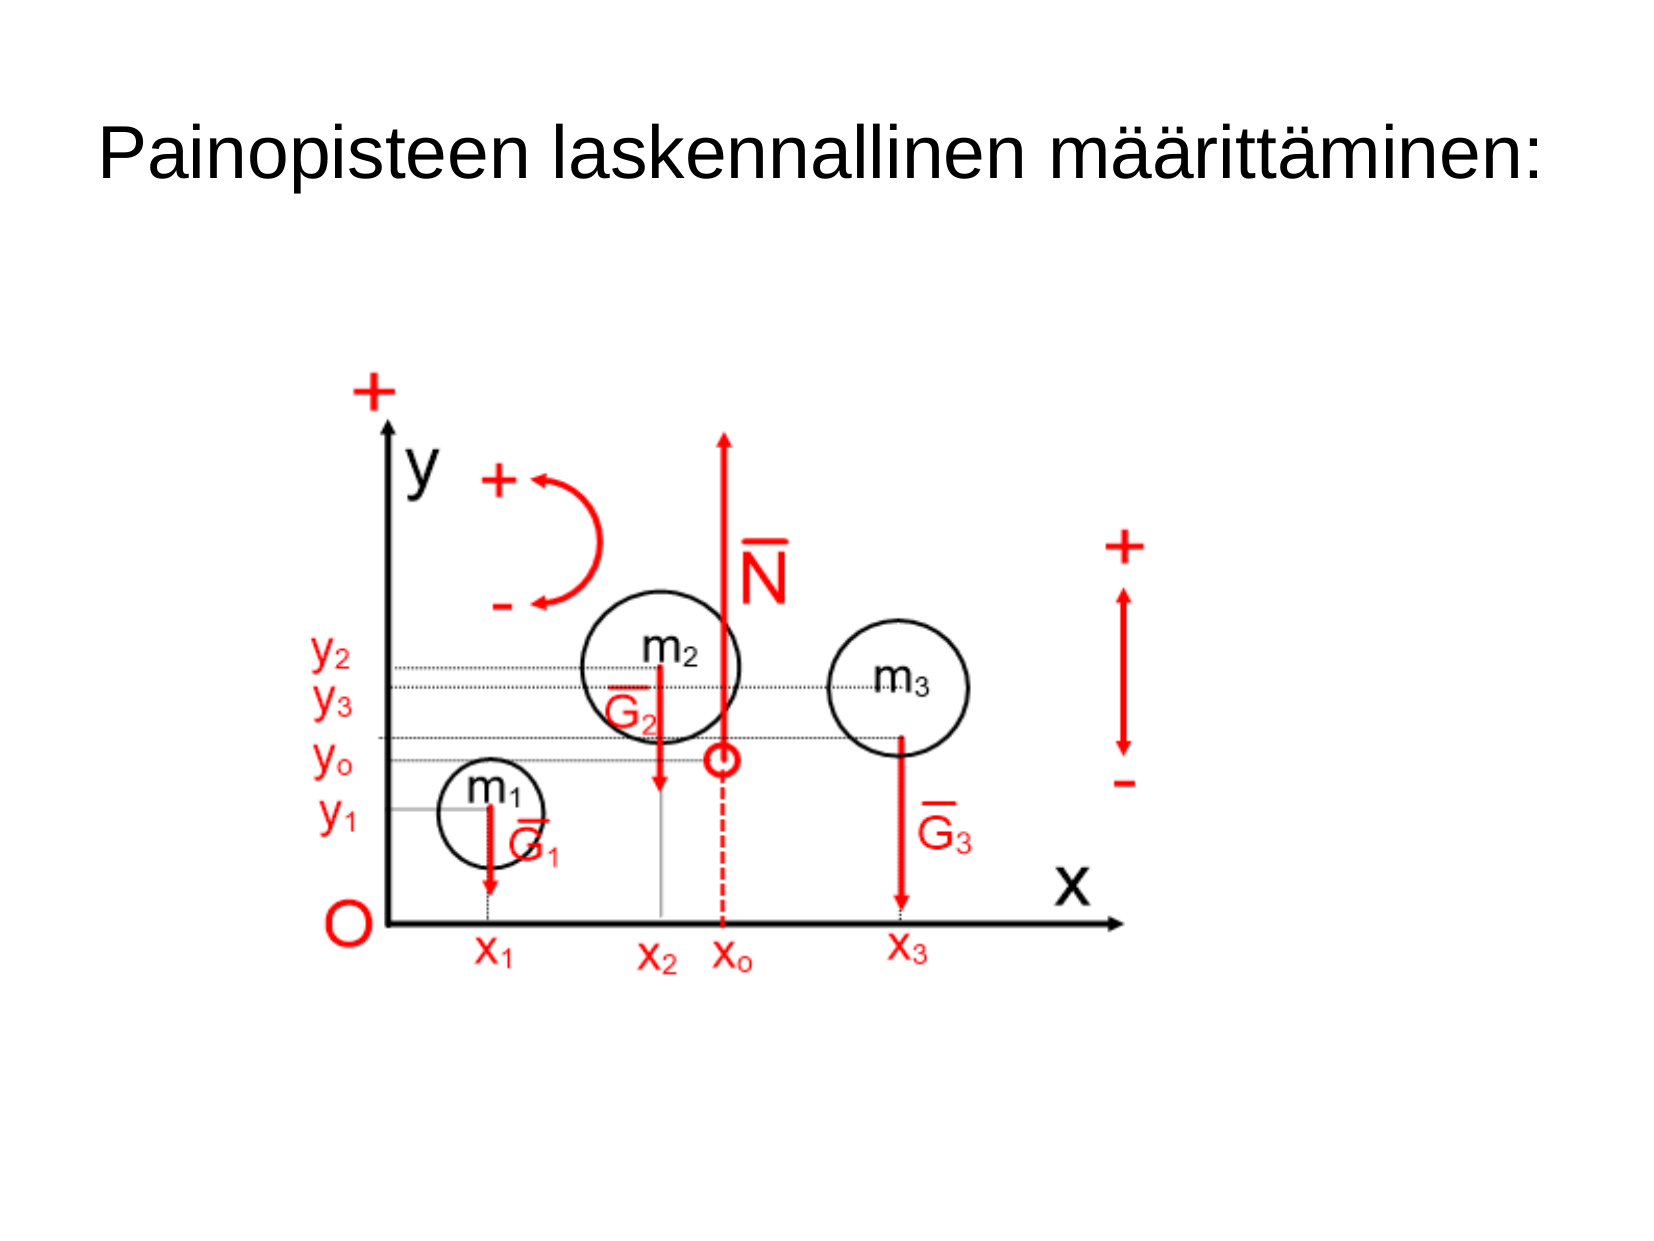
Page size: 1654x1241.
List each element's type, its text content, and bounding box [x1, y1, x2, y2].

text_box Painopisteen laskennallinen määrittäminen: [82, 99, 1583, 225]
picture [212, 308, 1271, 1035]
